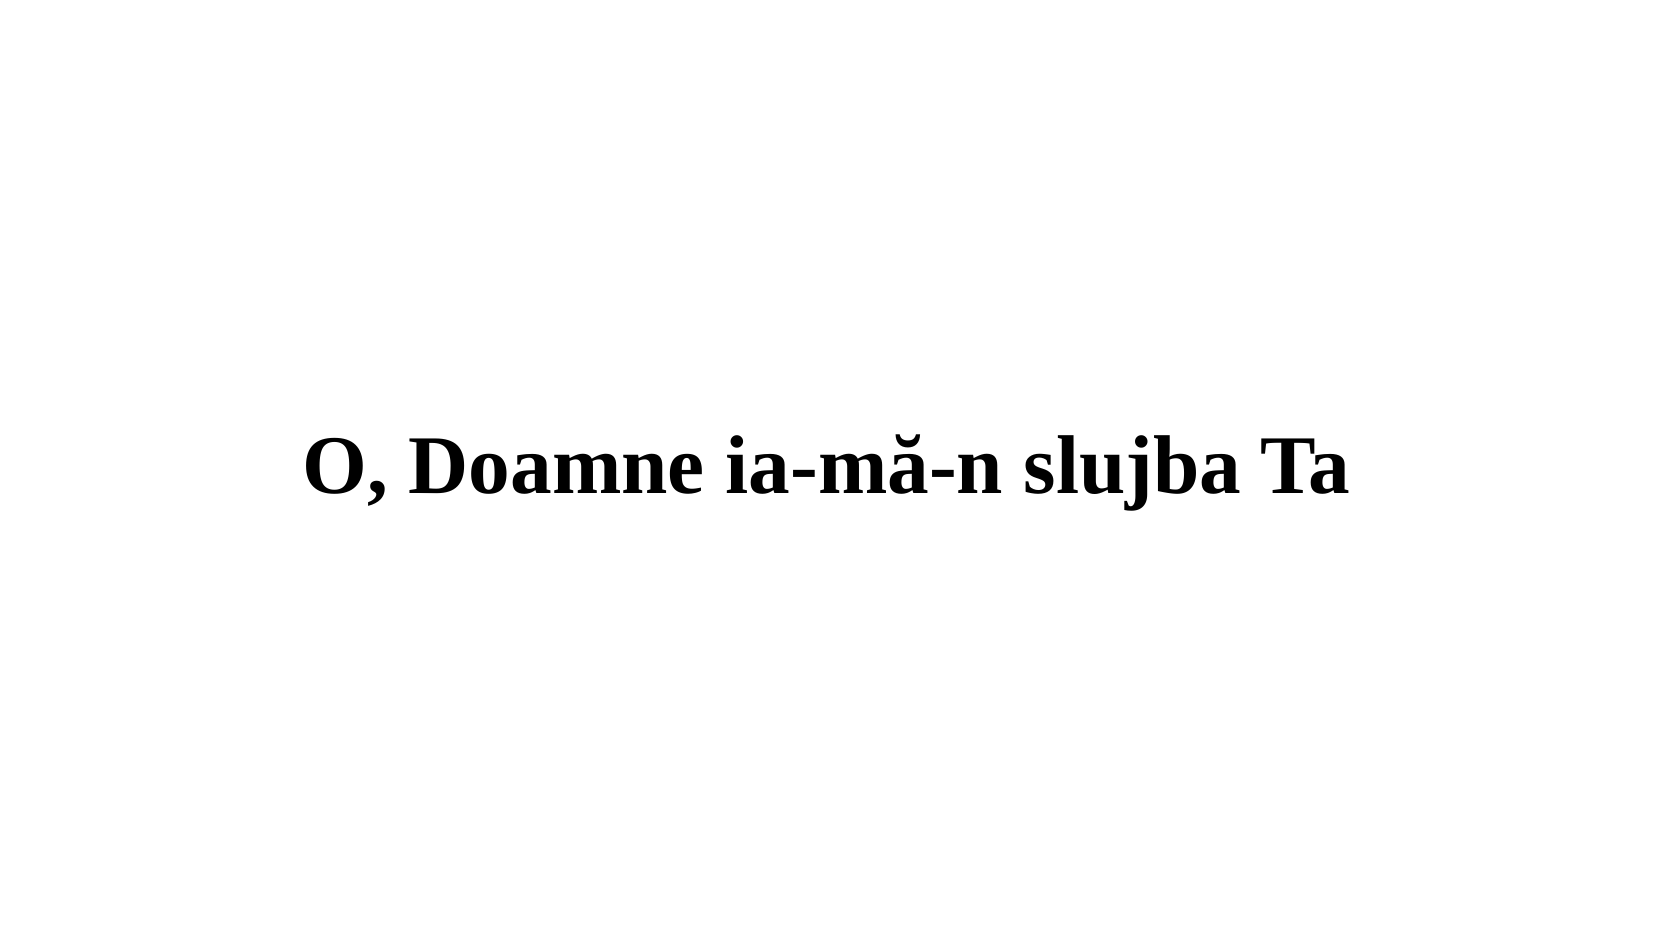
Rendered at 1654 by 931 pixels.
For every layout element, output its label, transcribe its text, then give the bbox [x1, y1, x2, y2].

subtitle O, Doamne ia-mă-n slujba Ta [300, 150, 1354, 781]
